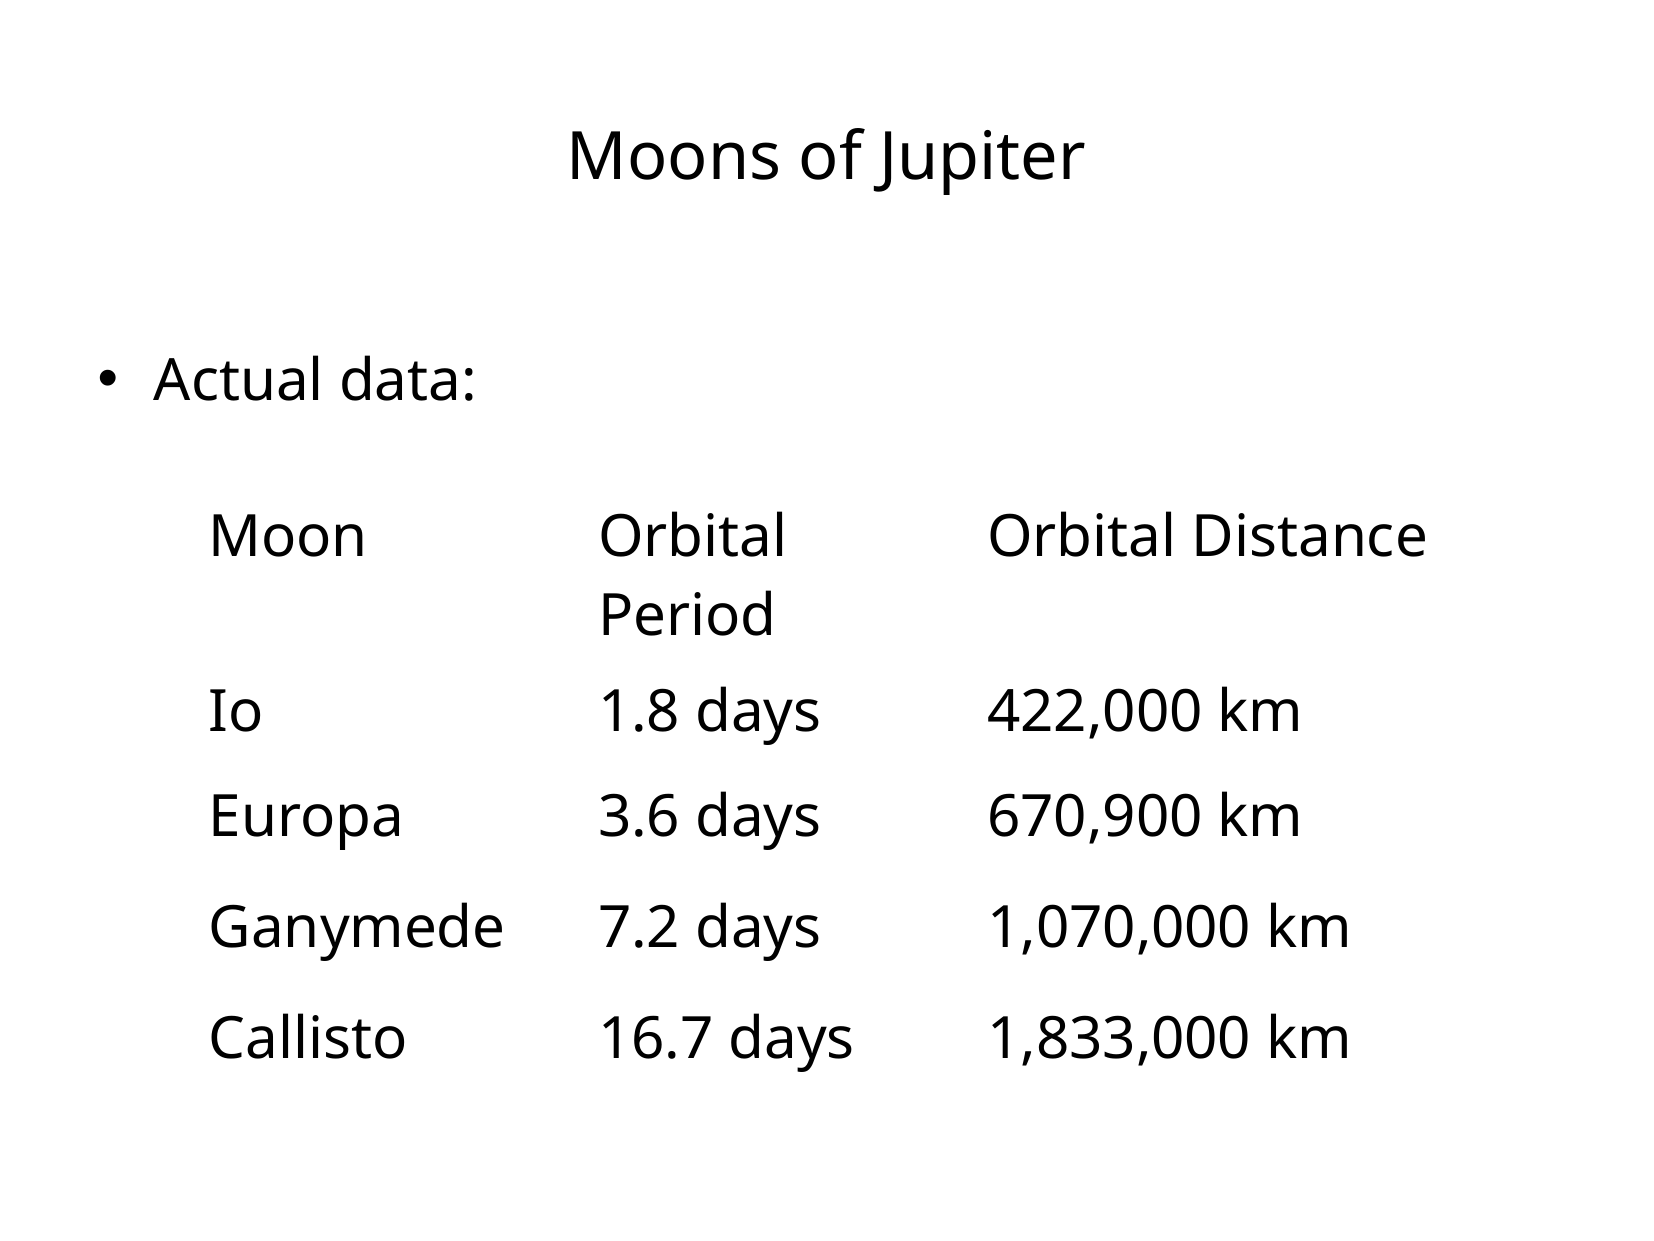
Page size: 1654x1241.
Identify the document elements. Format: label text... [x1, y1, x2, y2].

table_cell 1.8 days [583, 661, 973, 767]
table_header Moon [194, 486, 583, 661]
table_cell 1,070,000 km [973, 878, 1487, 988]
table_cell 16.7 days [583, 988, 973, 1099]
table_cell 7.2 days [583, 878, 973, 988]
table_cell Callisto [194, 988, 583, 1099]
table_cell 670,900 km [973, 767, 1487, 878]
table_cell Ganymede [194, 878, 583, 988]
table_header Orbital Distance [973, 486, 1487, 661]
table_header Orbital Period [583, 486, 973, 661]
table_cell Europa [194, 767, 583, 878]
table_cell 422,000 km [973, 661, 1487, 767]
title Moons of Jupiter [82, 49, 1571, 257]
table_cell Io [194, 661, 583, 767]
table_cell 1,833,000 km [973, 988, 1487, 1099]
list Actual data: [82, 330, 1460, 448]
table_cell 3.6 days [583, 767, 973, 878]
